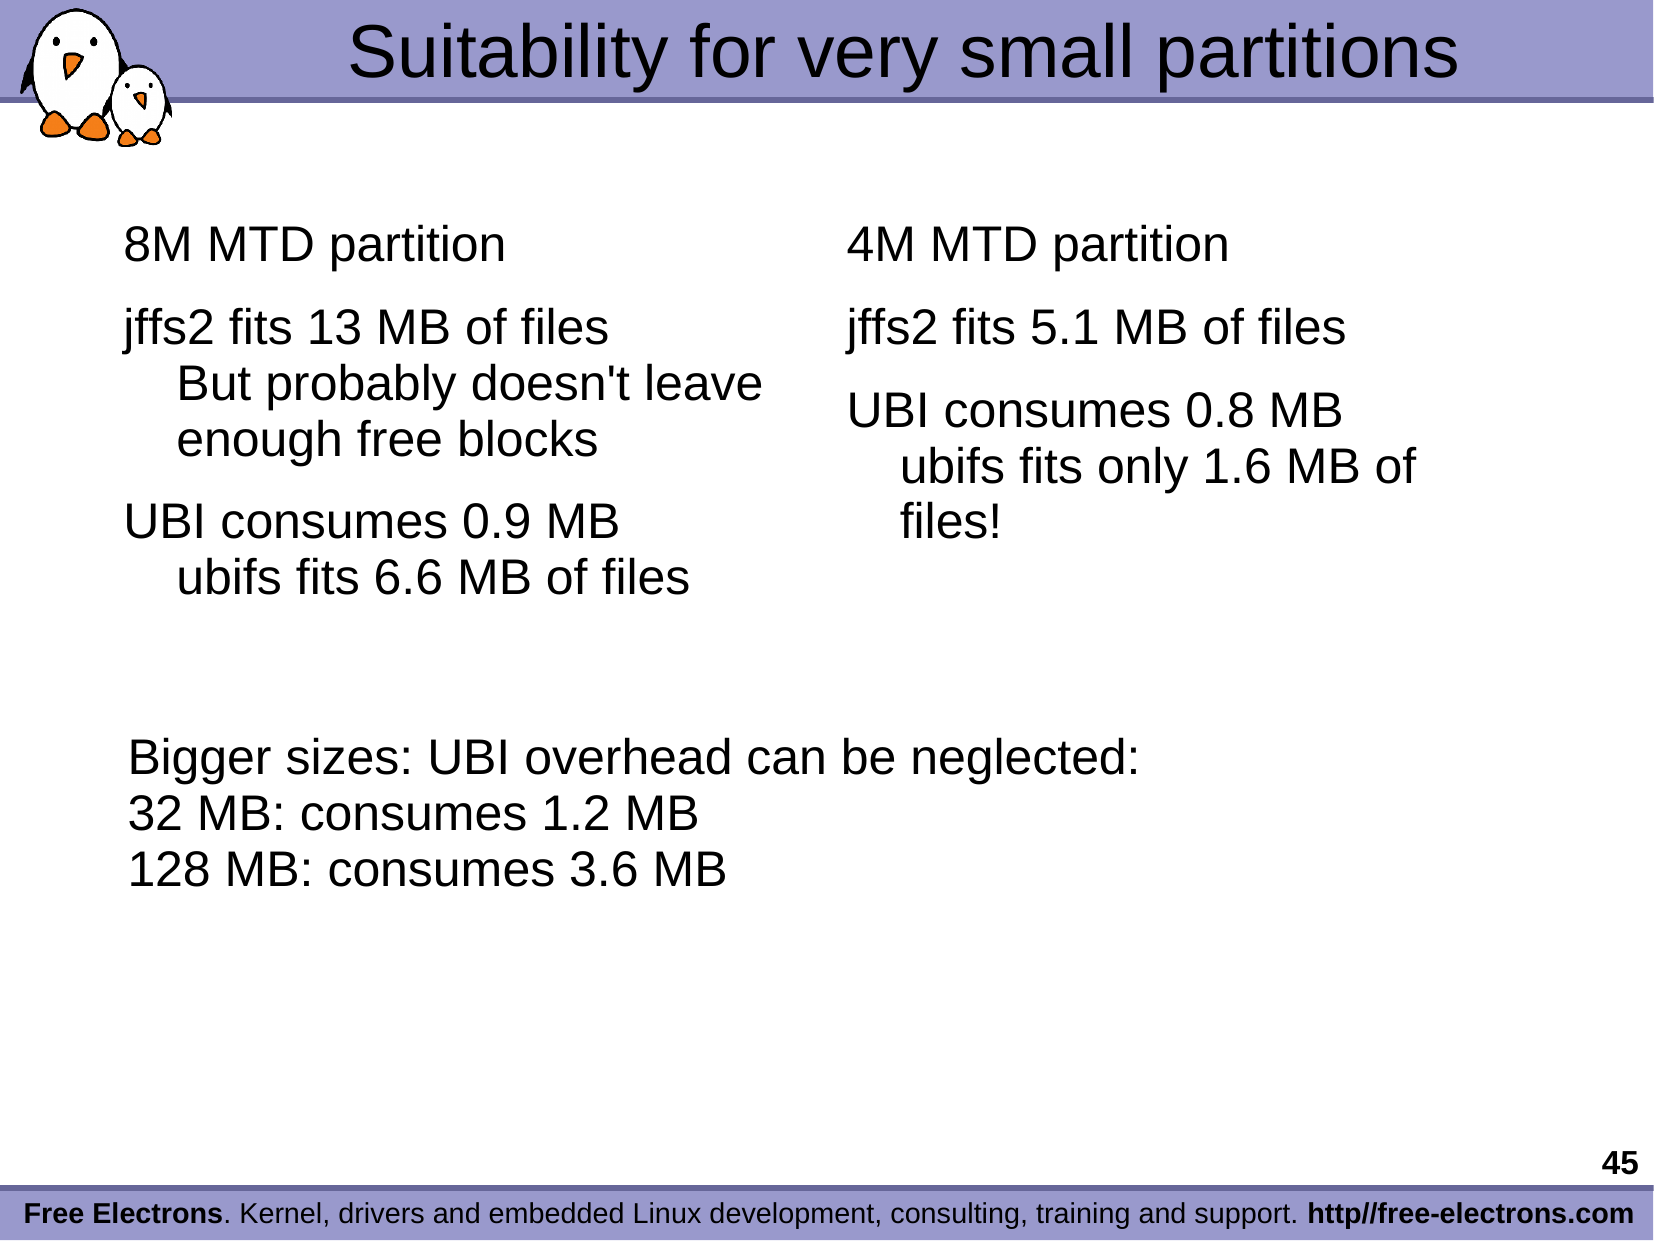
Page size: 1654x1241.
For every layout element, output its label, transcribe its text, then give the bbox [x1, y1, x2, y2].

text_box Bigger sizes: UBI overhead can be neglected: 32 MB: consumes 1.2 MB 128 MB: consumes 3.6 MB [127, 729, 1142, 916]
list 4M MTD partition jffs2 fits 5.1 MB of files UBI consumes 0.8 MB ubifs fits only 1.6 MB of files! [829, 216, 1519, 671]
title Suitability for very small partitions [178, 4, 1631, 98]
list 8M MTD partition jffs2 fits 13 MB of files But probably doesn't leave enough free blocks UBI consumes 0.9 MB ubifs fits 6.6 MB of files [105, 216, 795, 687]
picture [20, 8, 172, 147]
